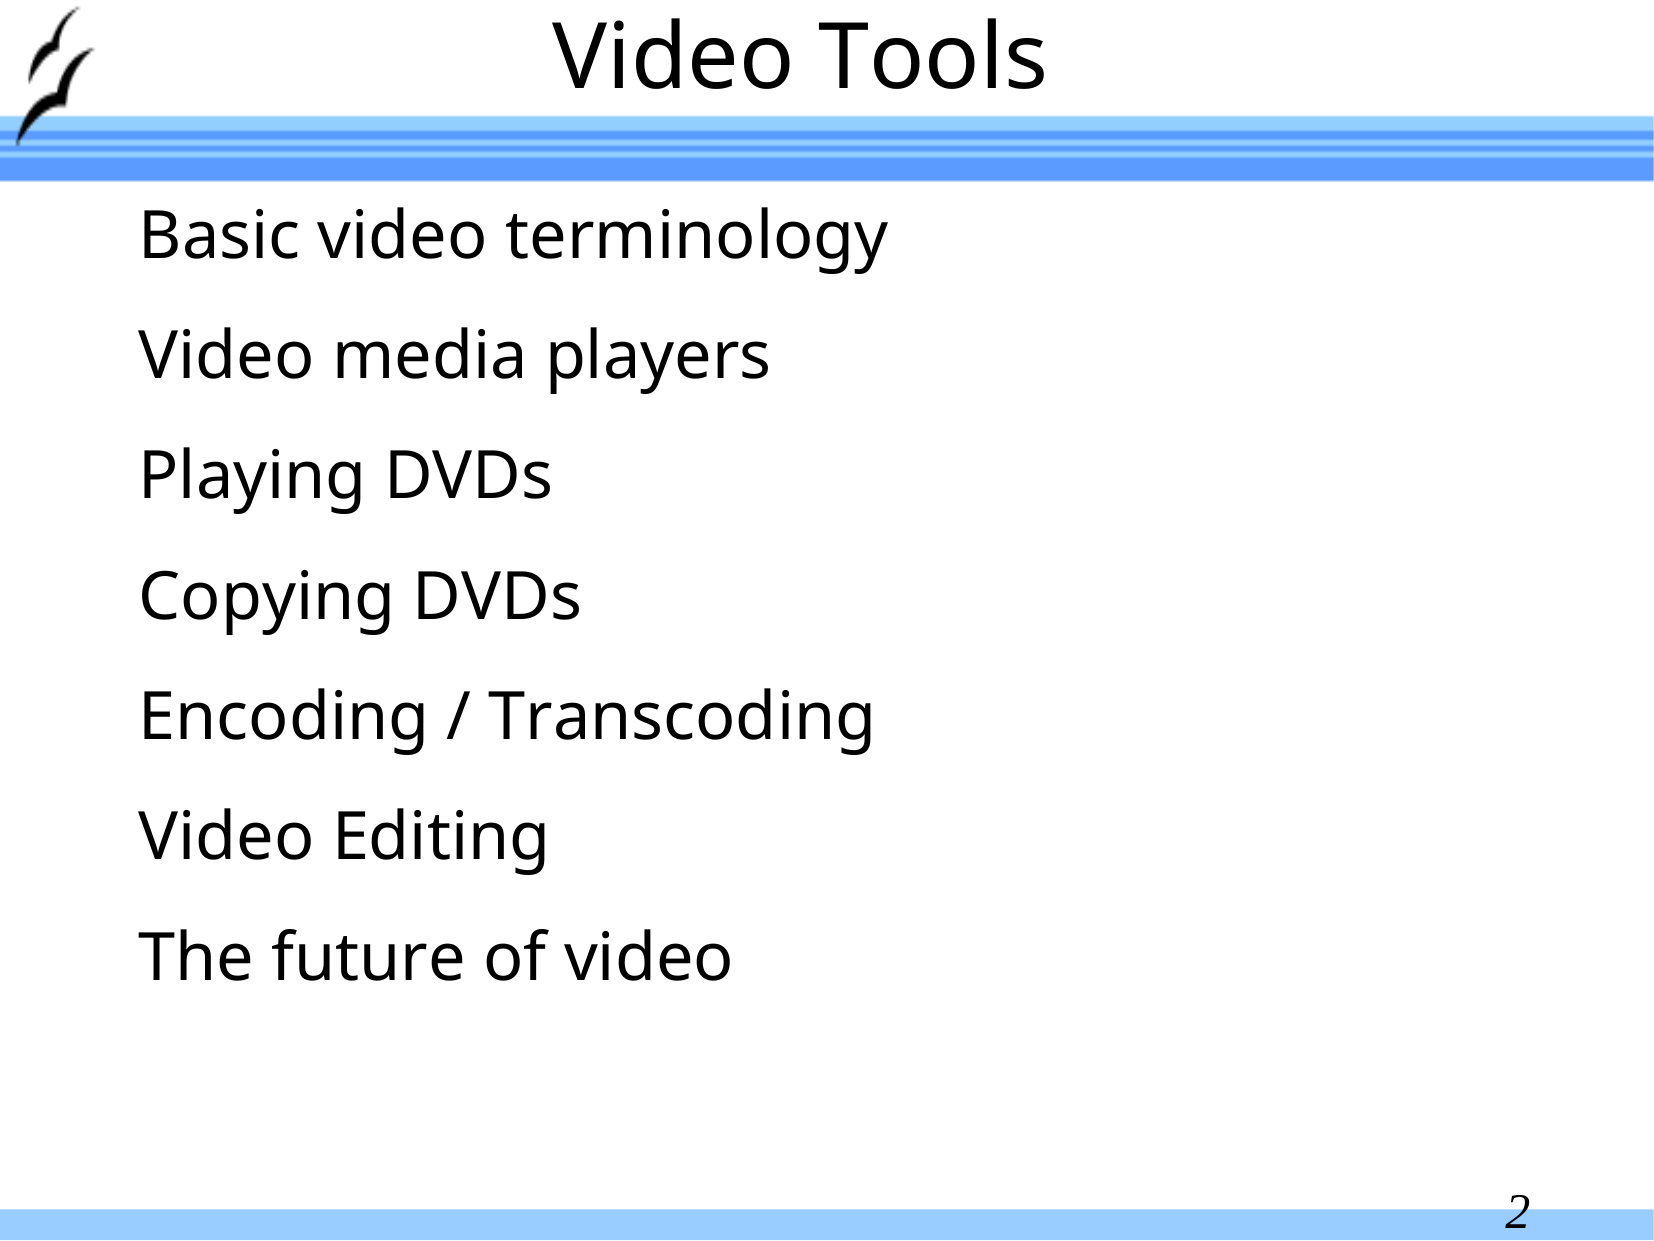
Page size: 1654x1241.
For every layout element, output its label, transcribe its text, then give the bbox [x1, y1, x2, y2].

title Video Tools [94, 0, 1507, 121]
picture [0, 0, 1654, 188]
list Basic video terminology Video media players Playing DVDs Copying DVDs Encoding / Transcoding Video Editing The future of video [120, 187, 1533, 1195]
